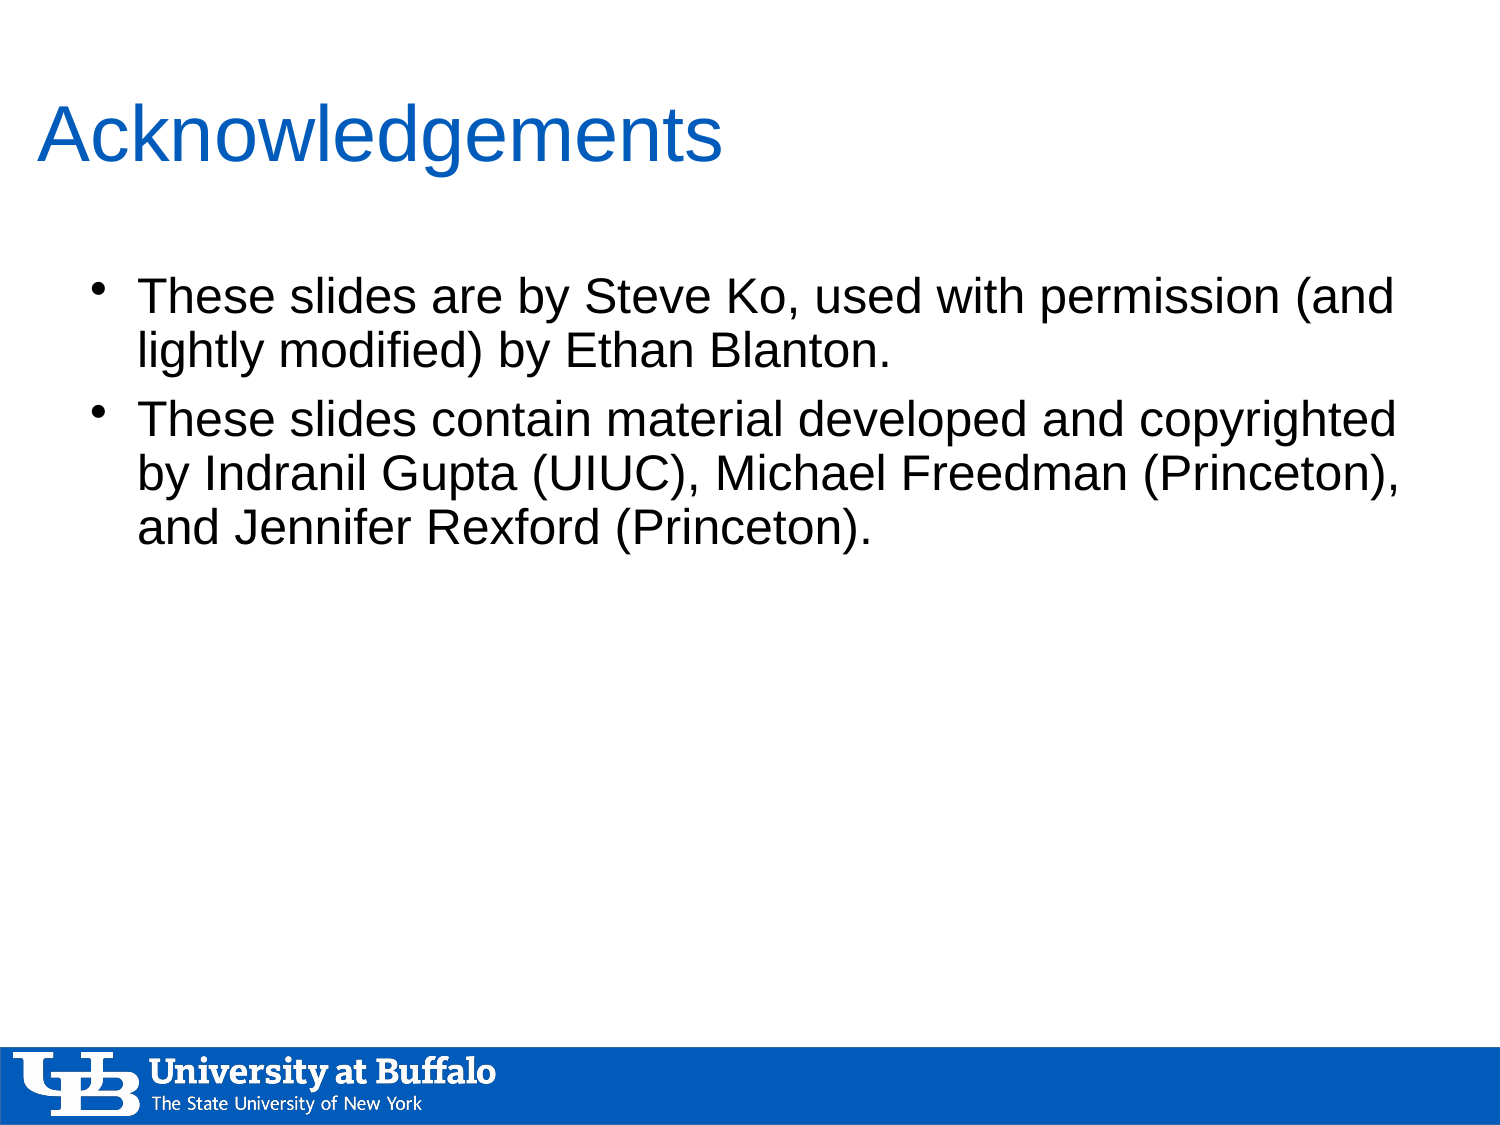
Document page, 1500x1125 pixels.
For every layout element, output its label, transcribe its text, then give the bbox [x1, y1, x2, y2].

list These slides are by Steve Ko, used with permission (and lightly modified) by Ethan Blanton. These slides contain material developed and copyrighted by Indranil Gupta (UIUC), Michael Freedman (Princeton), and Jennifer Rexford (Princeton). [75, 263, 1425, 916]
picture [13, 1052, 496, 1116]
title Acknowledgements [37, 40, 1388, 228]
